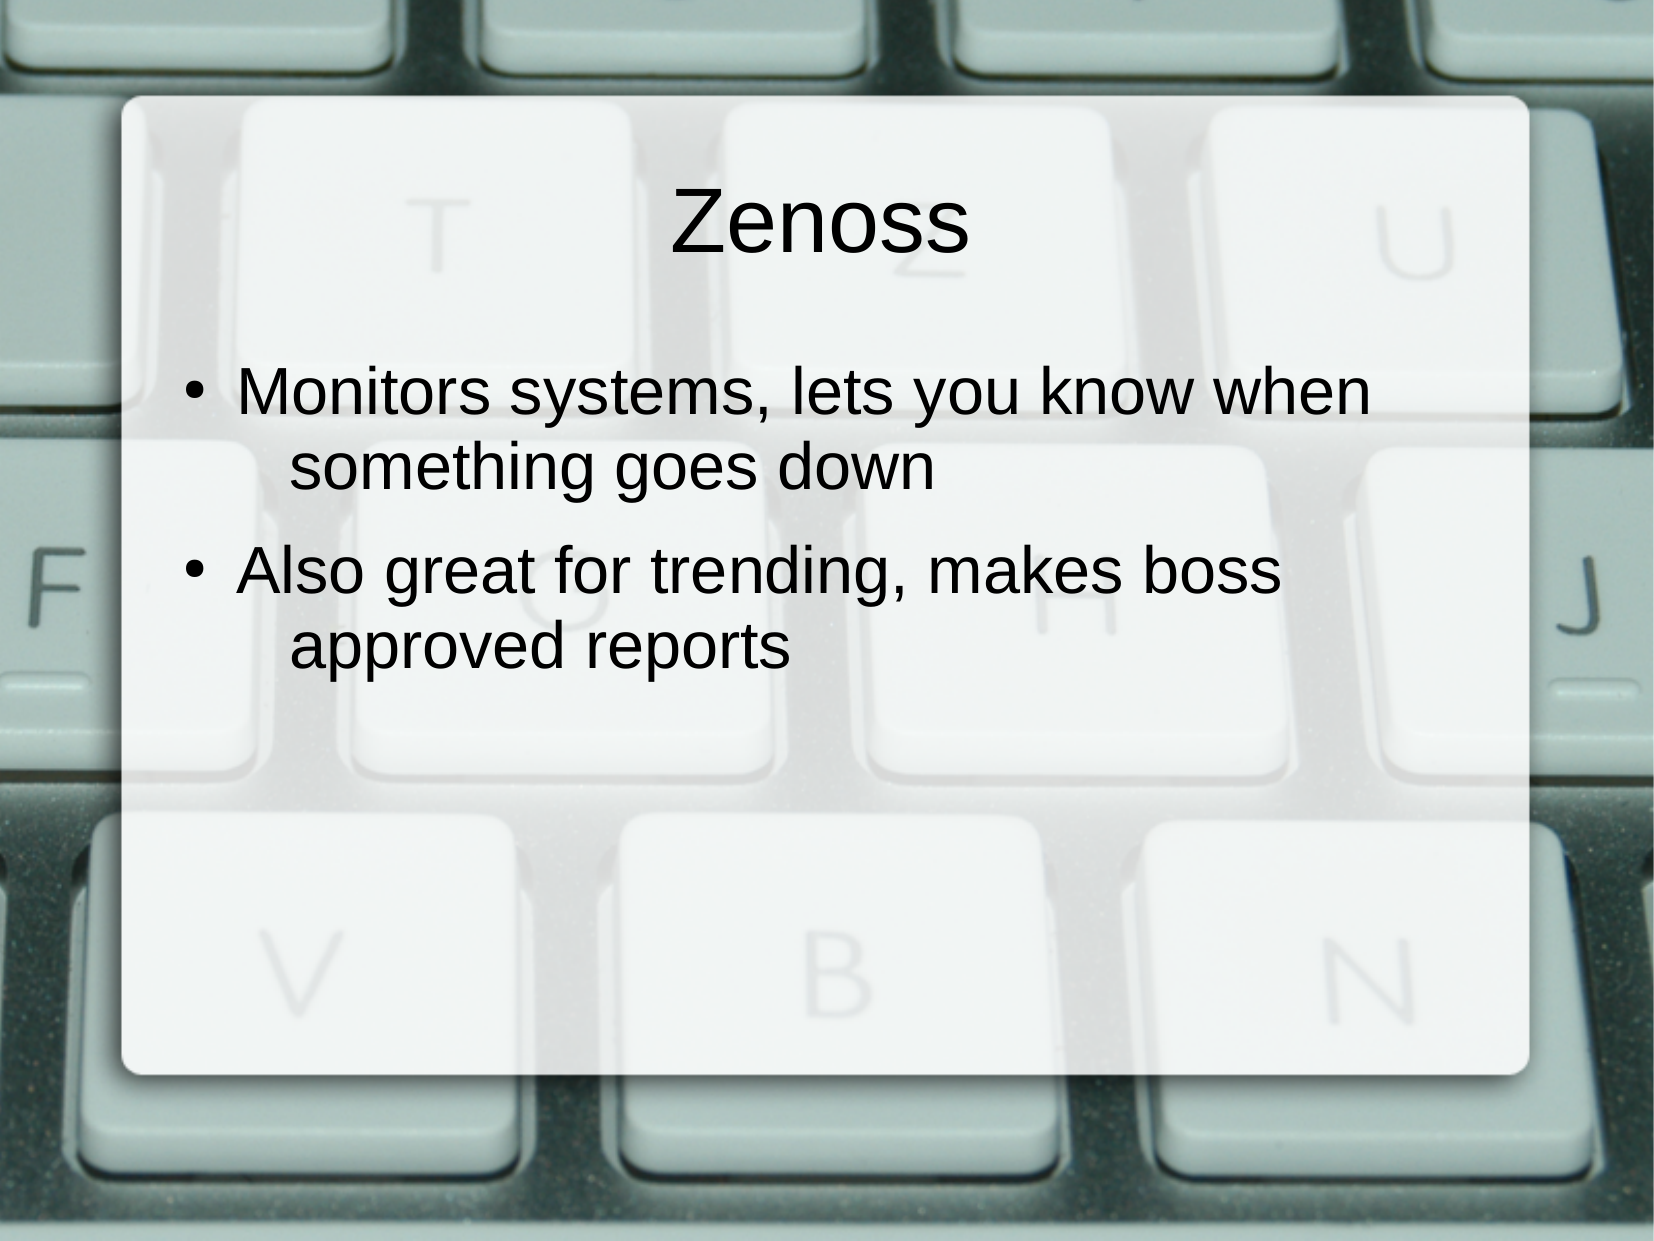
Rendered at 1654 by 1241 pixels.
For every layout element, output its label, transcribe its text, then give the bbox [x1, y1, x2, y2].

title Zenoss [135, 125, 1506, 318]
picture [0, 0, 1654, 1241]
list Monitors systems, lets you know when something goes down Also great for trending, makes boss approved reports [147, 354, 1506, 1049]
